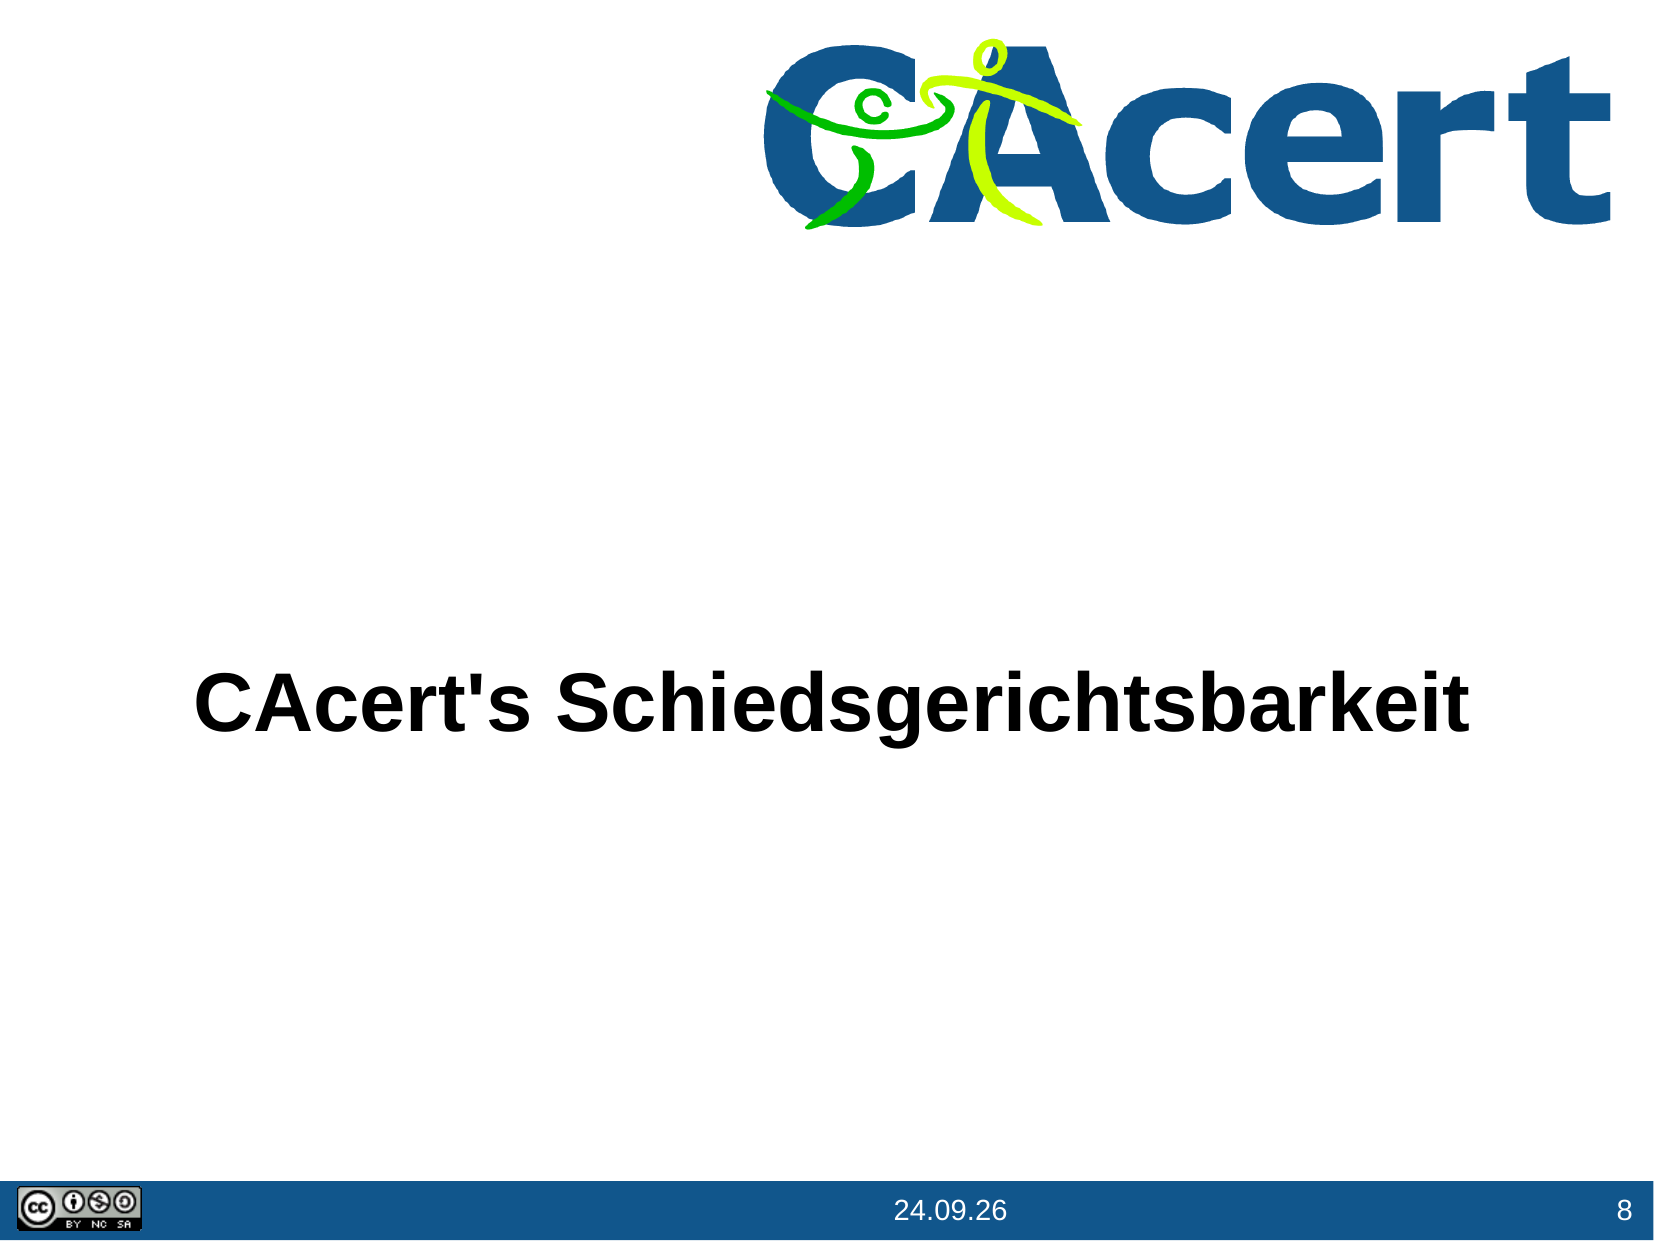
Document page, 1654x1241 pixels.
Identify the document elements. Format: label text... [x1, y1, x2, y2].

picture [761, 35, 1613, 231]
title CAcert's Schiedsgerichtsbarkeit [88, 265, 1577, 1140]
picture [17, 1186, 142, 1231]
